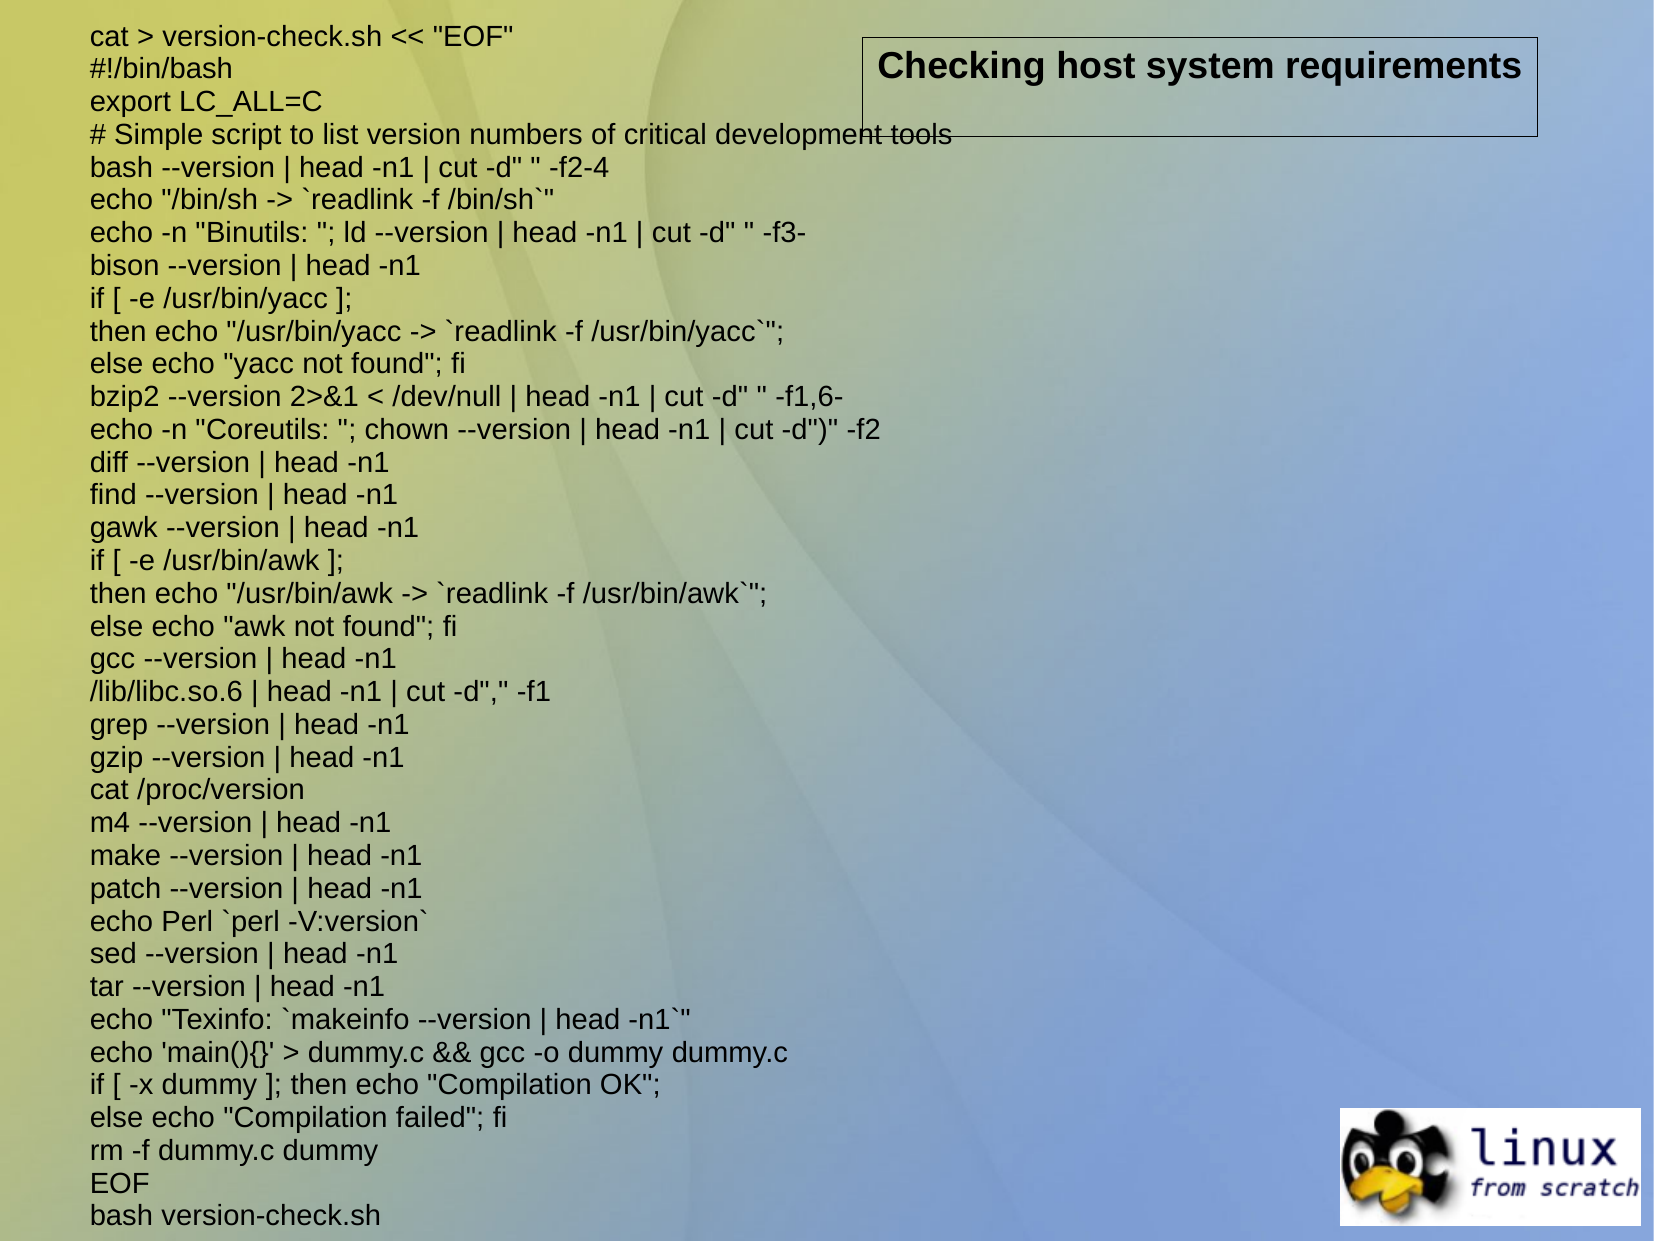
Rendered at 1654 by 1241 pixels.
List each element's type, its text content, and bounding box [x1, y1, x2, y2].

text_box cat > version-check.sh << "EOF" #!/bin/bash export LC_ALL=C # Simple script to list version numbers of critical development tools bash --version | head -n1 | cut -d" " -f2-4 echo "/bin/sh -> `readlink -f /bin/sh`" echo -n "Binutils: "; ld --version | head -n1 | cut -d" " -f3- bison --version | head -n1 if [ -e /usr/bin/yacc ]; then echo "/usr/bin/yacc -> `readlink -f /usr/bin/yacc`"; else echo "yacc not found"; fi bzip2 --version 2>&1 < /dev/null | head -n1 | cut -d" " -f1,6- echo -n "Coreutils: "; chown --version | head -n1 | cut -d")" -f2 diff --version | head -n1 find --version | head -n1 gawk --version | head -n1 if [ -e /usr/bin/awk ]; then echo "/usr/bin/awk -> `readlink -f /usr/bin/awk`"; else echo "awk not found"; fi gcc --version | head -n1 /lib/libc.so.6 | head -n1 | cut -d"," -f1 grep --version | head -n1 gzip --version | head -n1 cat /proc/version m4 --version | head -n1 make --version | head -n1 patch --version | head -n1 echo Perl `perl -V:version` sed --version | head -n1 tar --version | head -n1 echo "Texinfo: `makeinfo --version | head -n1`" echo 'main(){}' > dummy.c && gcc -o dummy dummy.c if [ -x dummy ]; then echo "Compilation OK"; else echo "Compilation failed"; fi rm -f dummy.c dummy EOF bash version-check.sh [75, 12, 1576, 1240]
picture [0, 0, 1654, 1241]
text_box Checking host system requirements [862, 37, 1538, 95]
